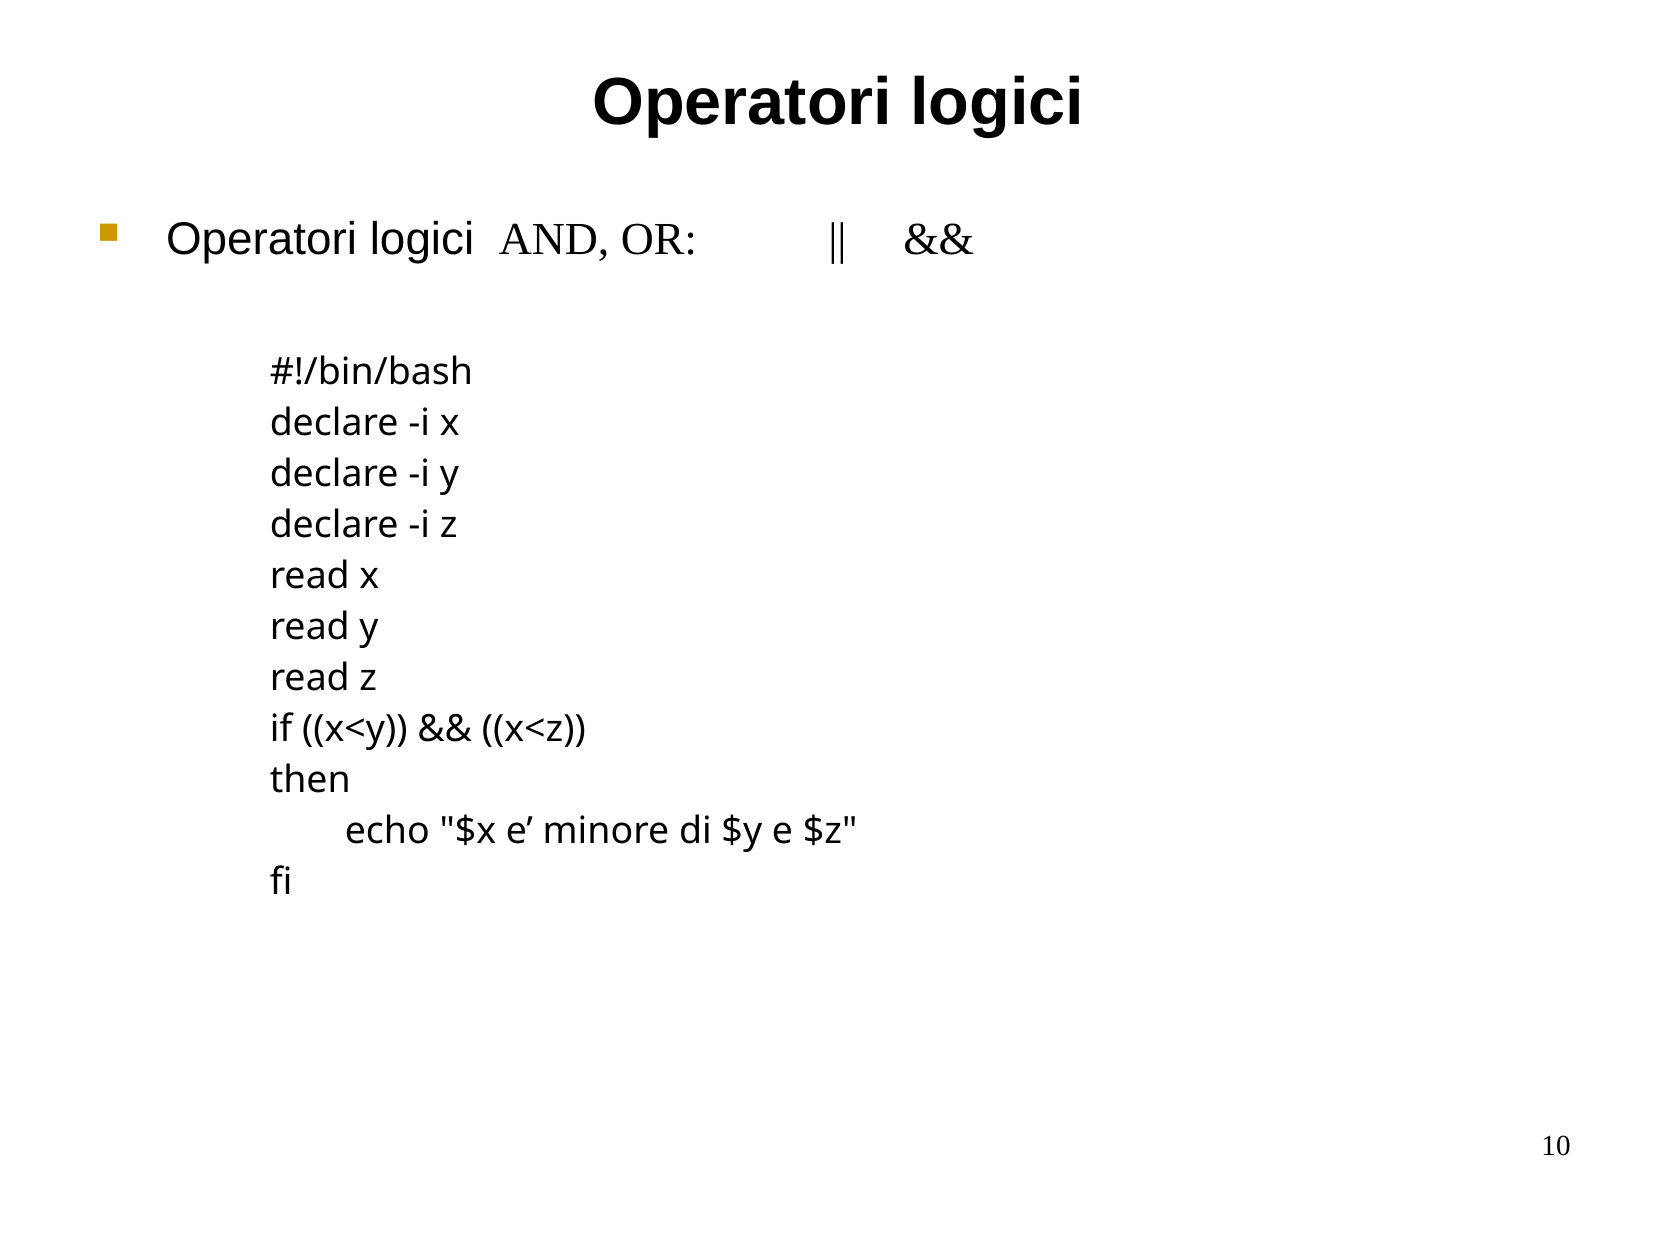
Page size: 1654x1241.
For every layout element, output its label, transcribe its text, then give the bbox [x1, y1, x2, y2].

title Operatori logici [82, 50, 1571, 200]
text_box #!/bin/bash declare -i x declare -i y declare -i z read x read y read z if ((x<y)) && ((x<z)) then echo "$x e’ minore di $y e $z" fi [255, 337, 1051, 957]
list Operatori logici AND, OR: || && [82, 200, 1571, 1091]
